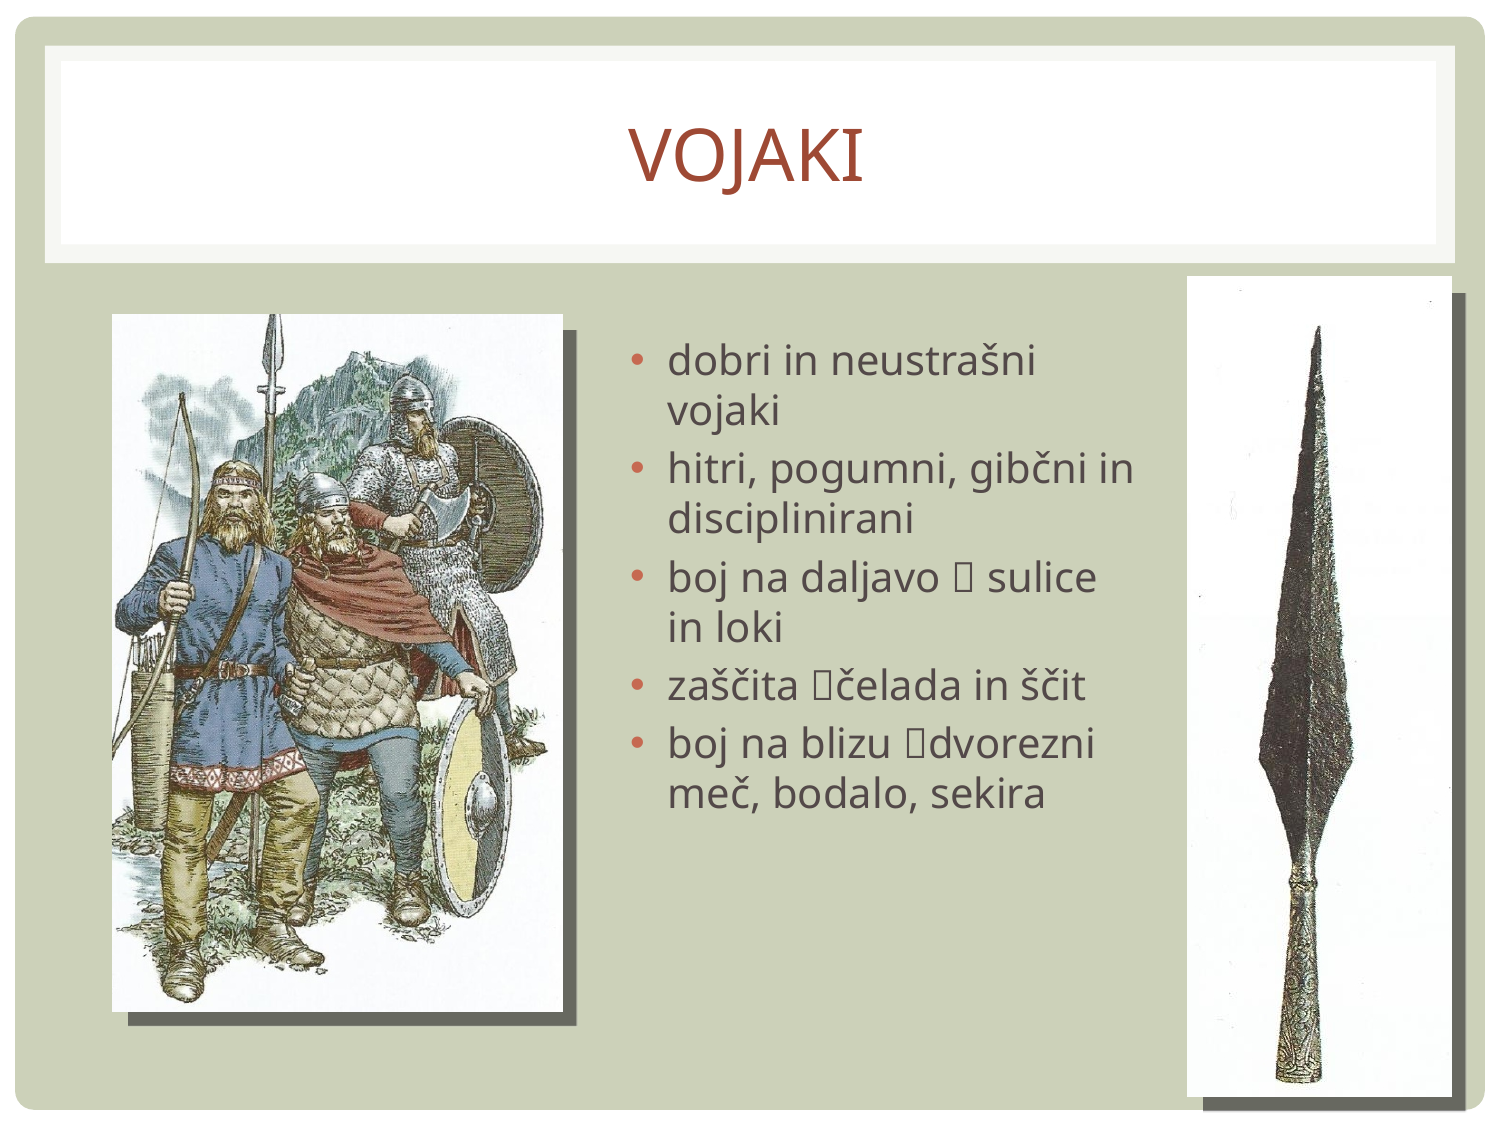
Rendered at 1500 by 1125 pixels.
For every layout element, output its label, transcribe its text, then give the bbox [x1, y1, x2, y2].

list dobri in neustrašni vojaki hitri, pogumni, gibčni in disciplinirani boj na daljavo  sulice in loki zaščita čelada in ščit boj na blizu dvorezni meč, bodalo, sekira [596, 326, 1153, 1083]
title Vojaki [69, 66, 1425, 238]
picture [1187, 276, 1452, 1097]
picture [112, 314, 563, 1012]
